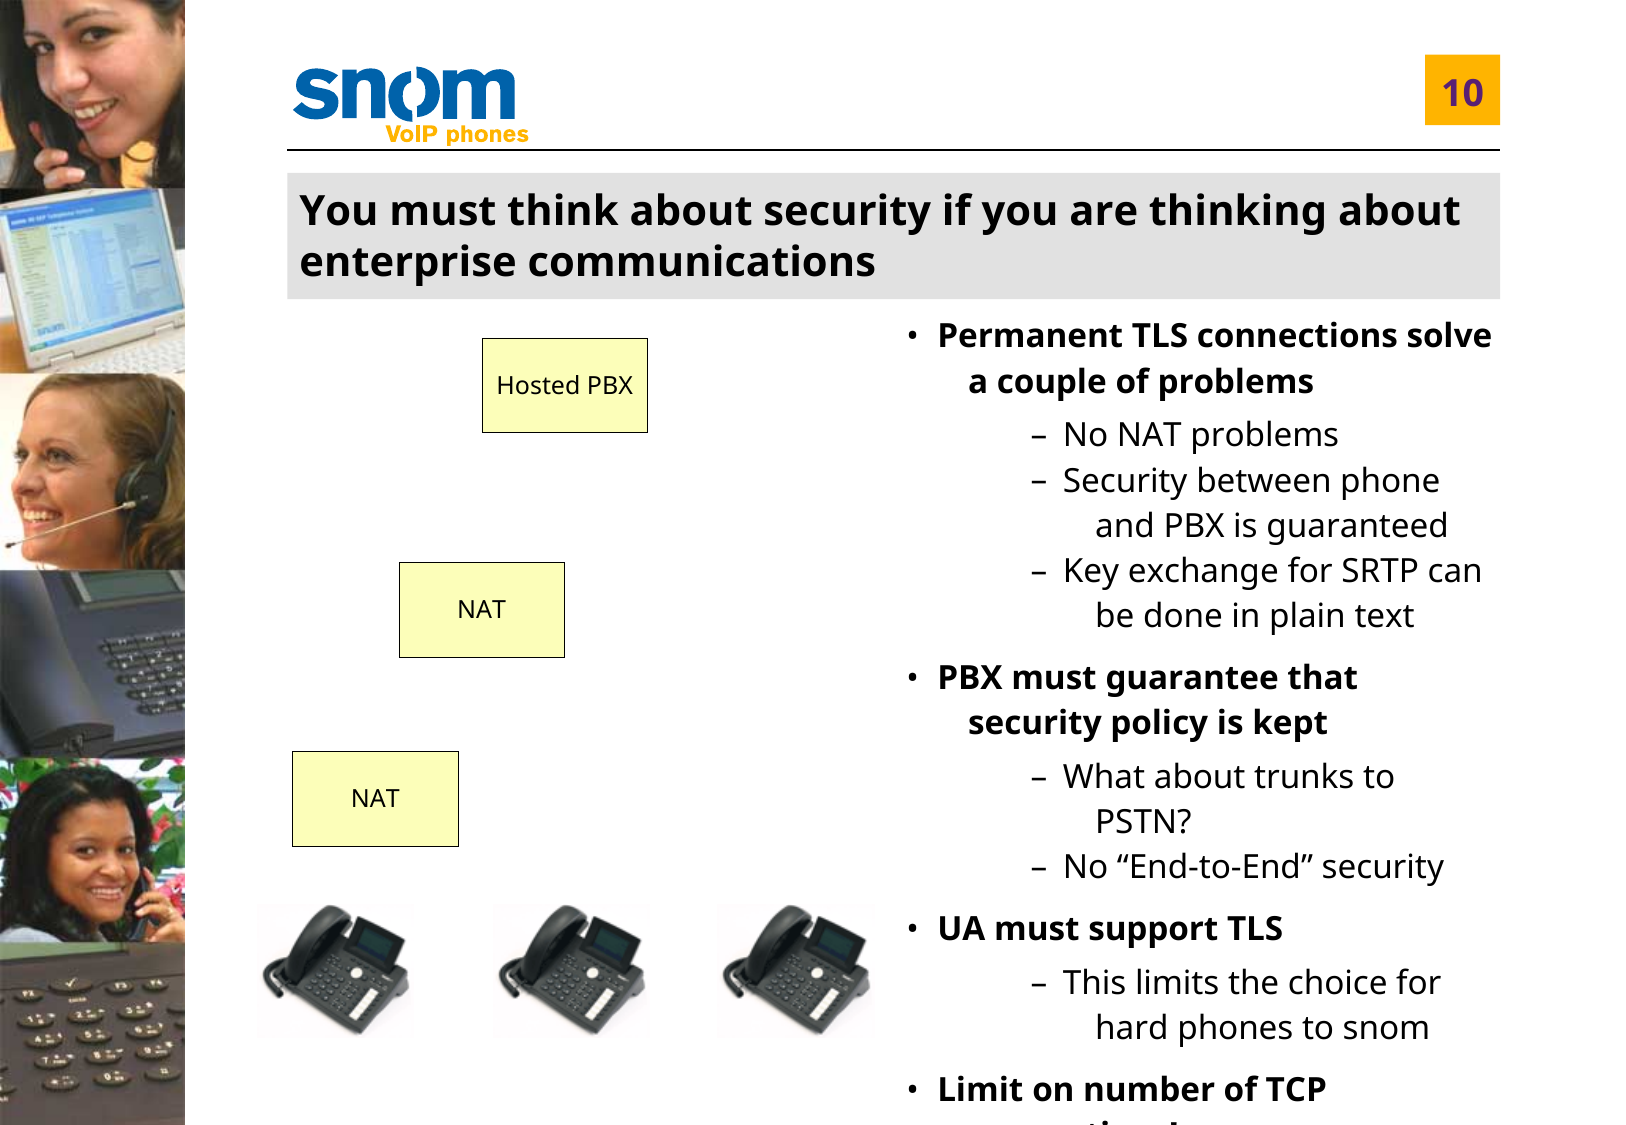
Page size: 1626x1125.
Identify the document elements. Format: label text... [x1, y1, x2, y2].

text_box NAT [398, 562, 565, 657]
text_box NAT [292, 751, 459, 847]
picture [493, 904, 650, 1038]
list Permanent TLS connections solve a couple of problems No NAT problems Security between phone and PBX is guaranteed Key exchange for SRTP can be done in plain text PBX must guarantee that security policy is kept What about trunks to PSTN? No “End-to-End” security UA must support TLS This limits the choice for hard phones to snom Limit on number of TCP connections! [906, 312, 1501, 1047]
picture [0, 0, 185, 1125]
picture [717, 904, 875, 1038]
text_box Hosted PBX [481, 337, 648, 433]
title You must think about security if you are thinking about enterprise communications [287, 172, 1501, 287]
picture [257, 904, 414, 1038]
